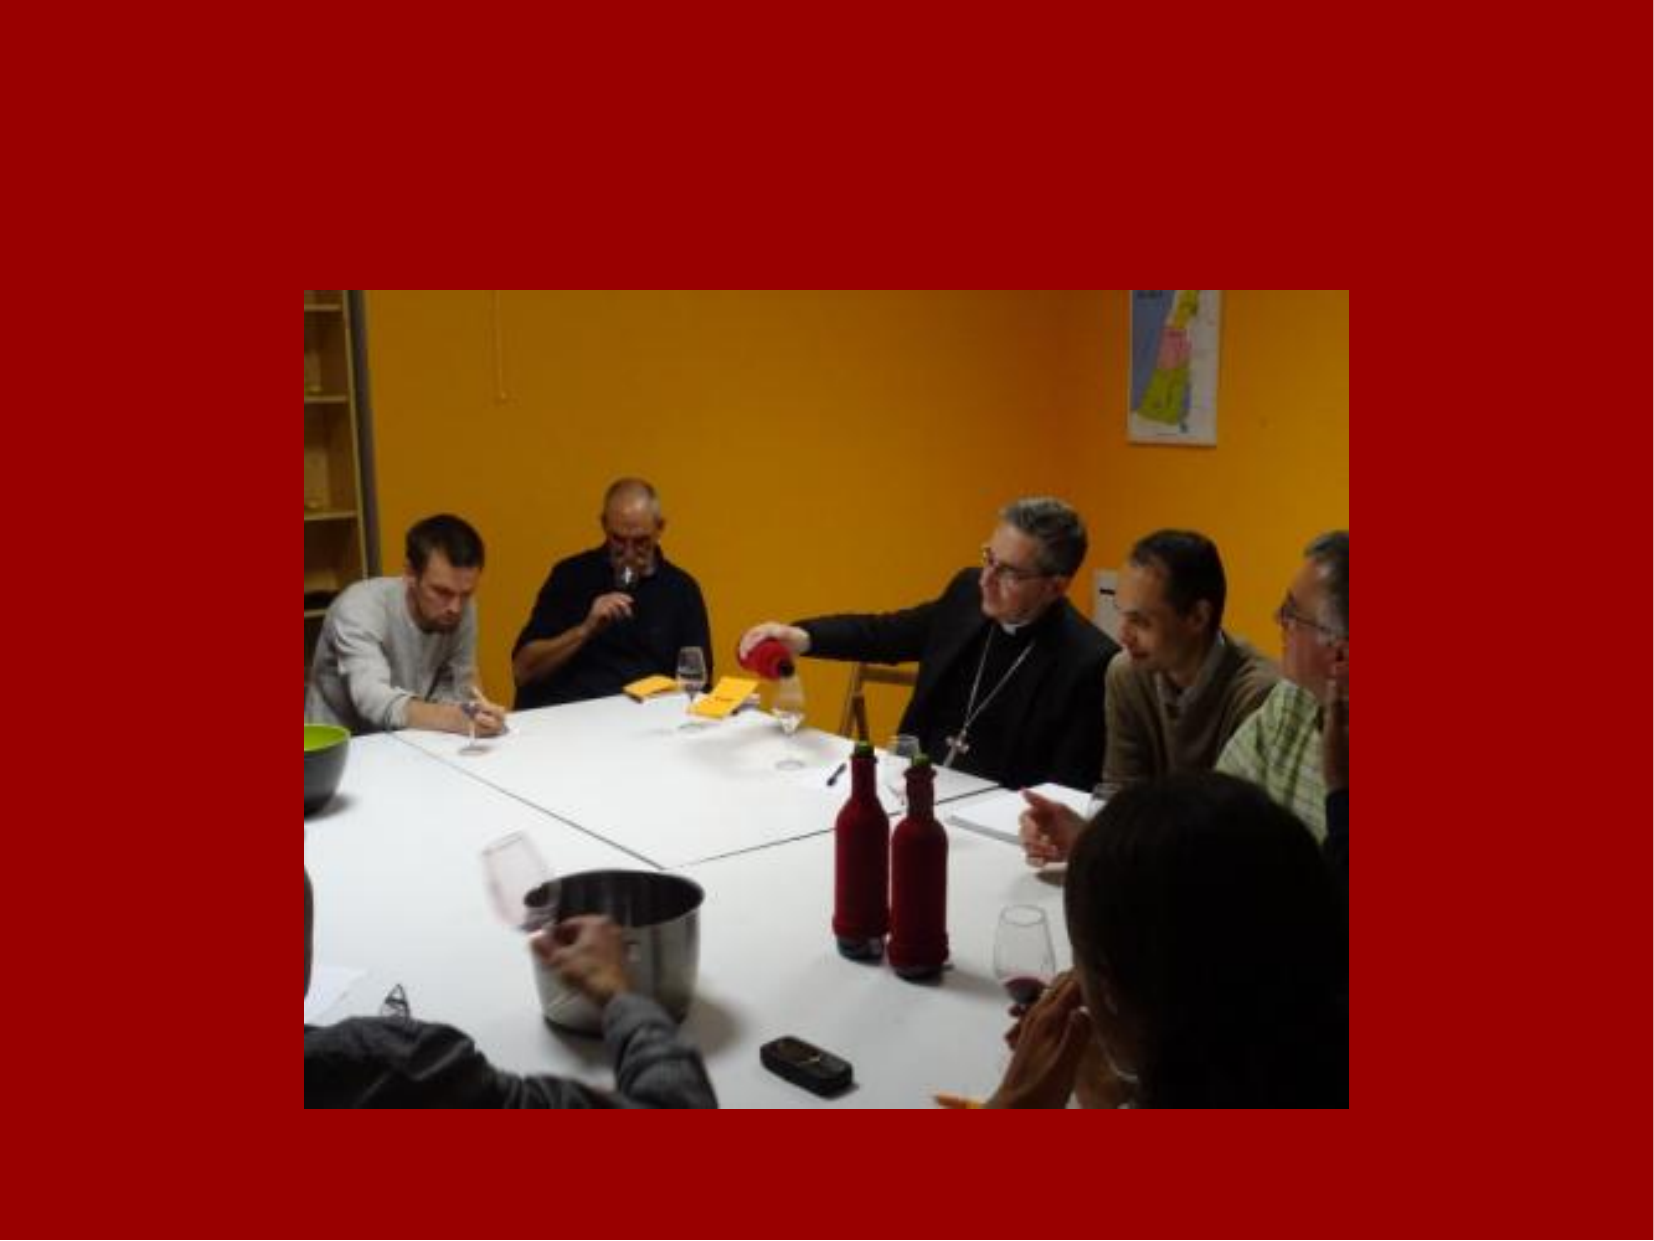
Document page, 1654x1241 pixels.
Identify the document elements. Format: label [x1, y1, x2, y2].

picture [304, 290, 1349, 1109]
